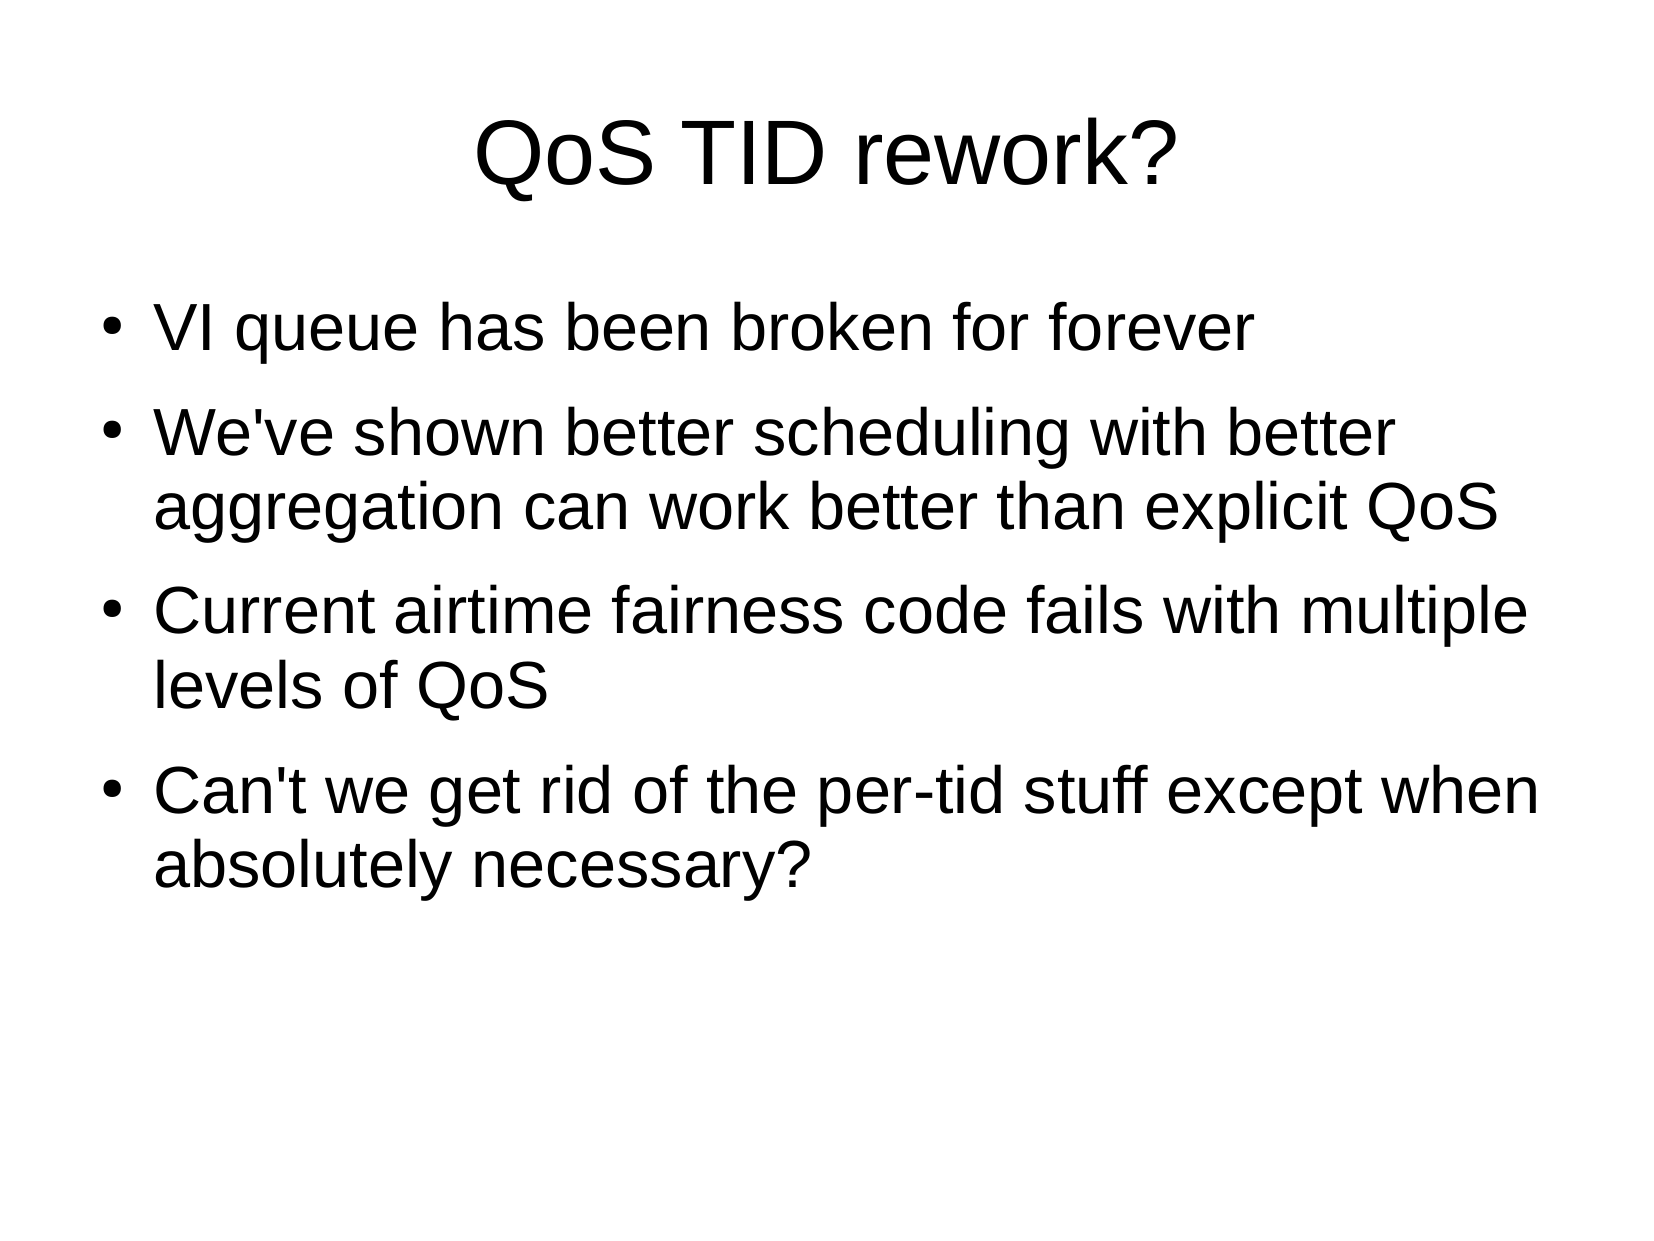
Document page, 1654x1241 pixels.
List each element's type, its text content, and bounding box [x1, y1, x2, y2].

title QoS TID rework? [82, 49, 1571, 257]
list VI queue has been broken for forever We've shown better scheduling with better aggregation can work better than explicit QoS Current airtime fairness code fails with multiple levels of QoS Can't we get rid of the per-tid stuff except when absolutely necessary? [82, 290, 1571, 1010]
